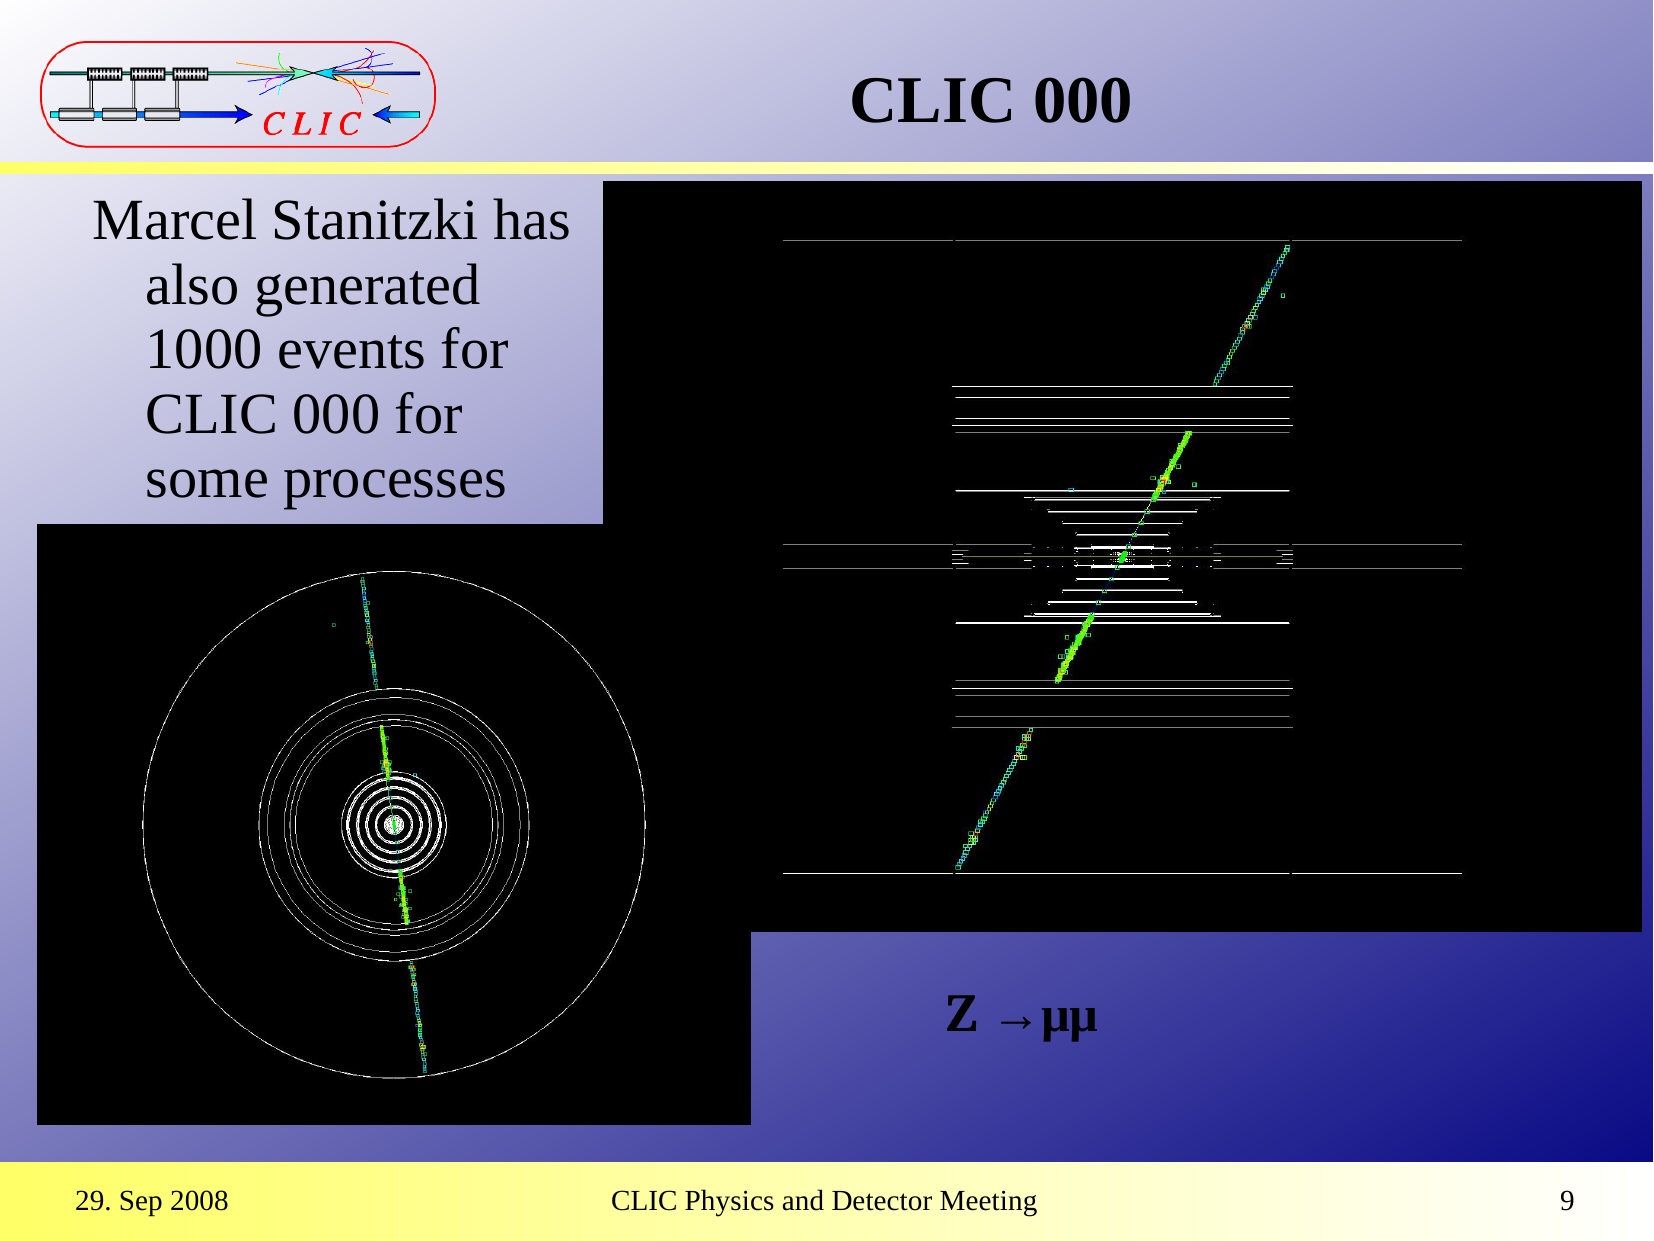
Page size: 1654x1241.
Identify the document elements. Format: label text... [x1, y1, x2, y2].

picture [37, 37, 438, 150]
picture [37, 181, 1642, 1126]
list Marcel Stanitzki has also generated 1000 events for CLIC 000 for some processes [75, 187, 601, 524]
title CLIC 000 [412, 56, 1571, 143]
text_box Z →μμ [825, 970, 1201, 1051]
